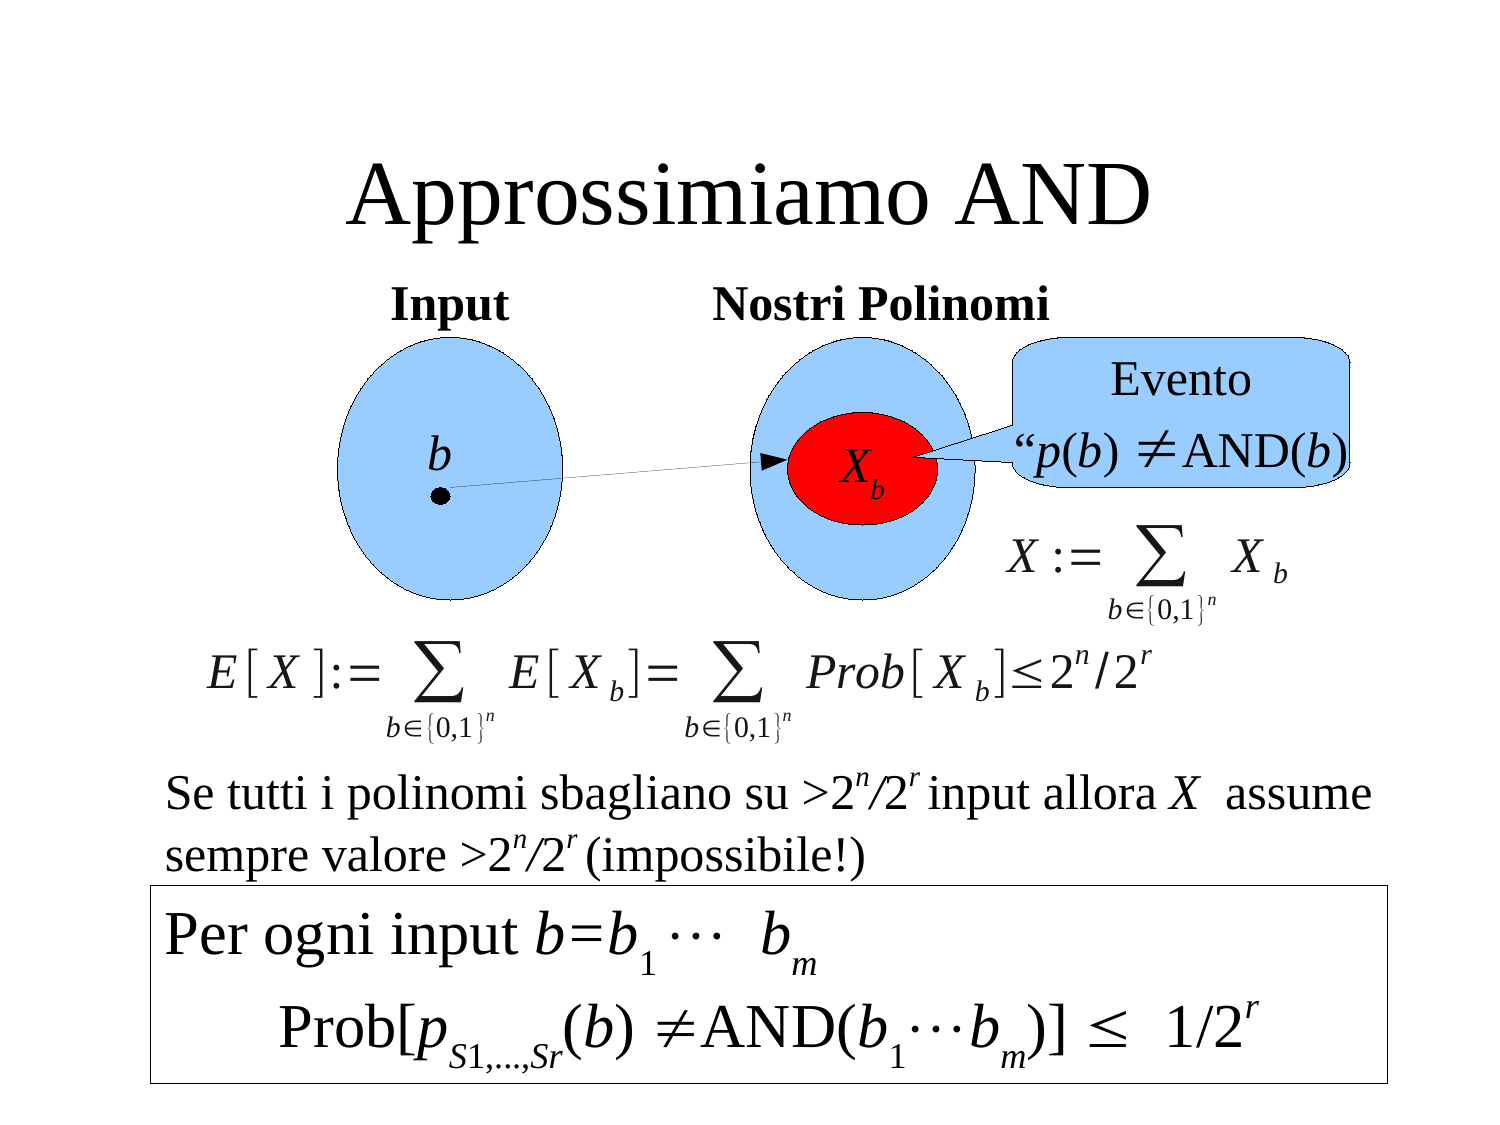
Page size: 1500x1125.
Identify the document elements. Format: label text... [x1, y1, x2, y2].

chart [198, 637, 1159, 746]
text_box Xb [787, 412, 938, 526]
text_box [750, 338, 972, 462]
text_box Se tutti i polinomi sbagliano su >2n/2r input allora X assume sempre valore >2n/2r (impossibile!) [150, 750, 1426, 889]
chart [995, 521, 1294, 629]
text_box Input [337, 262, 563, 338]
text_box Per ogni input b=b1 ⋯ bm Prob[pS1,...,Sr(b) ≠AND(b1⋯bm)] ≤ 1/2r [150, 889, 1388, 1084]
text_box [337, 338, 563, 601]
text_box Nostri Polinomi [675, 262, 1088, 338]
title Approssimiamo AND [112, 107, 1387, 280]
text_box b [412, 412, 451, 488]
text_box Evento “p(b) ≠AND(b) [912, 337, 1351, 488]
text_box [750, 459, 976, 601]
